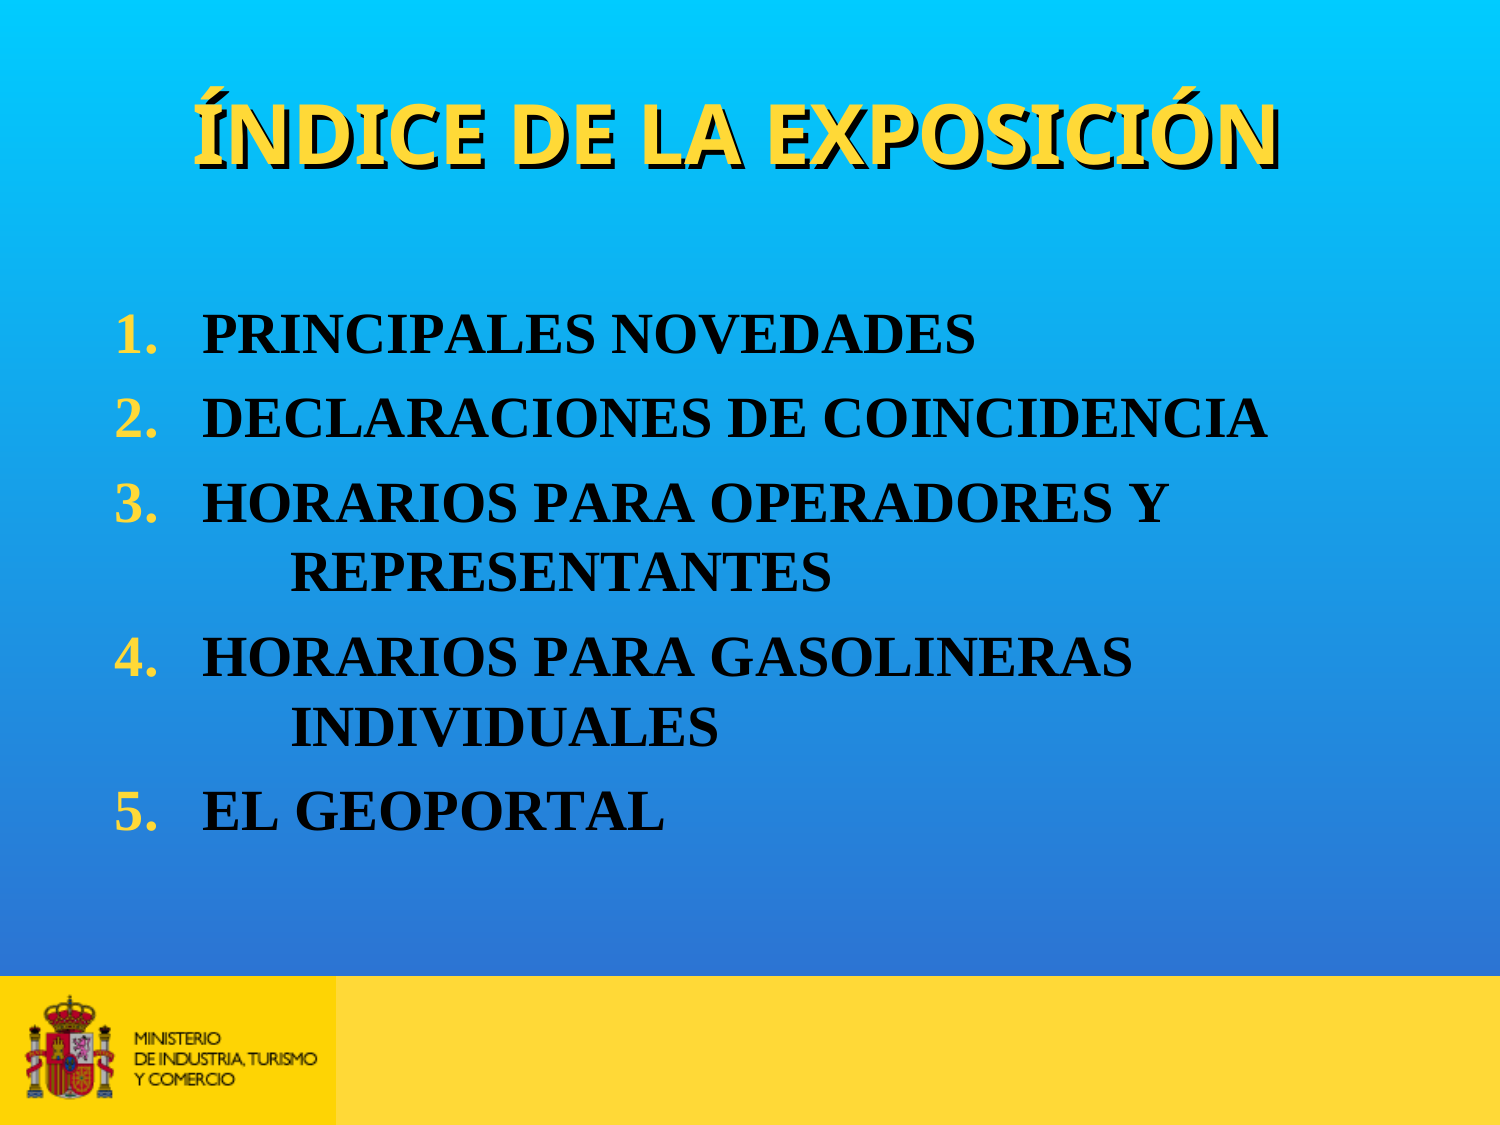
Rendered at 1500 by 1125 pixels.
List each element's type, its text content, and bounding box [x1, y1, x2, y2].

title ÍNDICE DE LA EXPOSICIÓN [99, 37, 1375, 225]
list PRINCIPALES NOVEDADES DECLARACIONES DE COINCIDENCIA HORARIOS PARA OPERADORES Y REPRESENTANTES HORARIOS PARA GASOLINERAS INDIVIDUALES EL GEOPORTAL [99, 287, 1375, 929]
